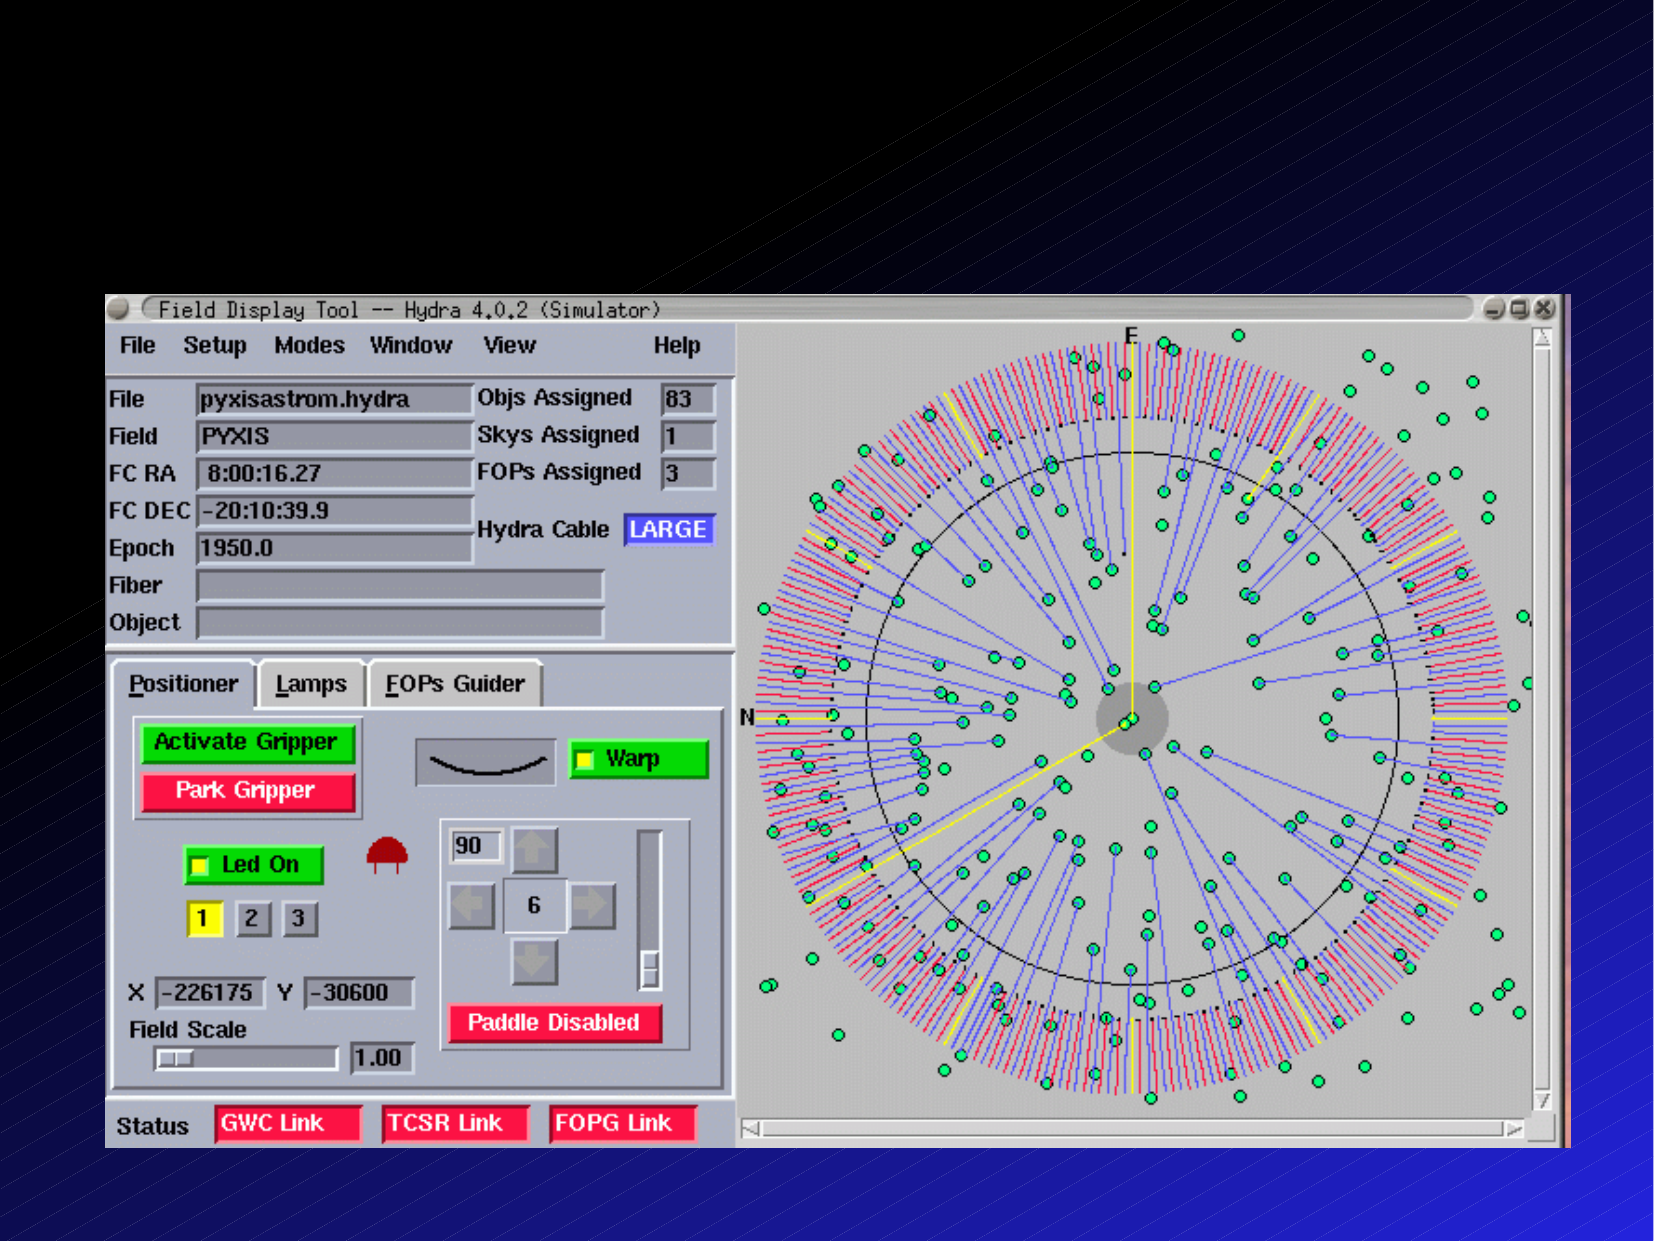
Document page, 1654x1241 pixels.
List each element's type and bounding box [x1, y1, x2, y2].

picture [105, 294, 1571, 1148]
